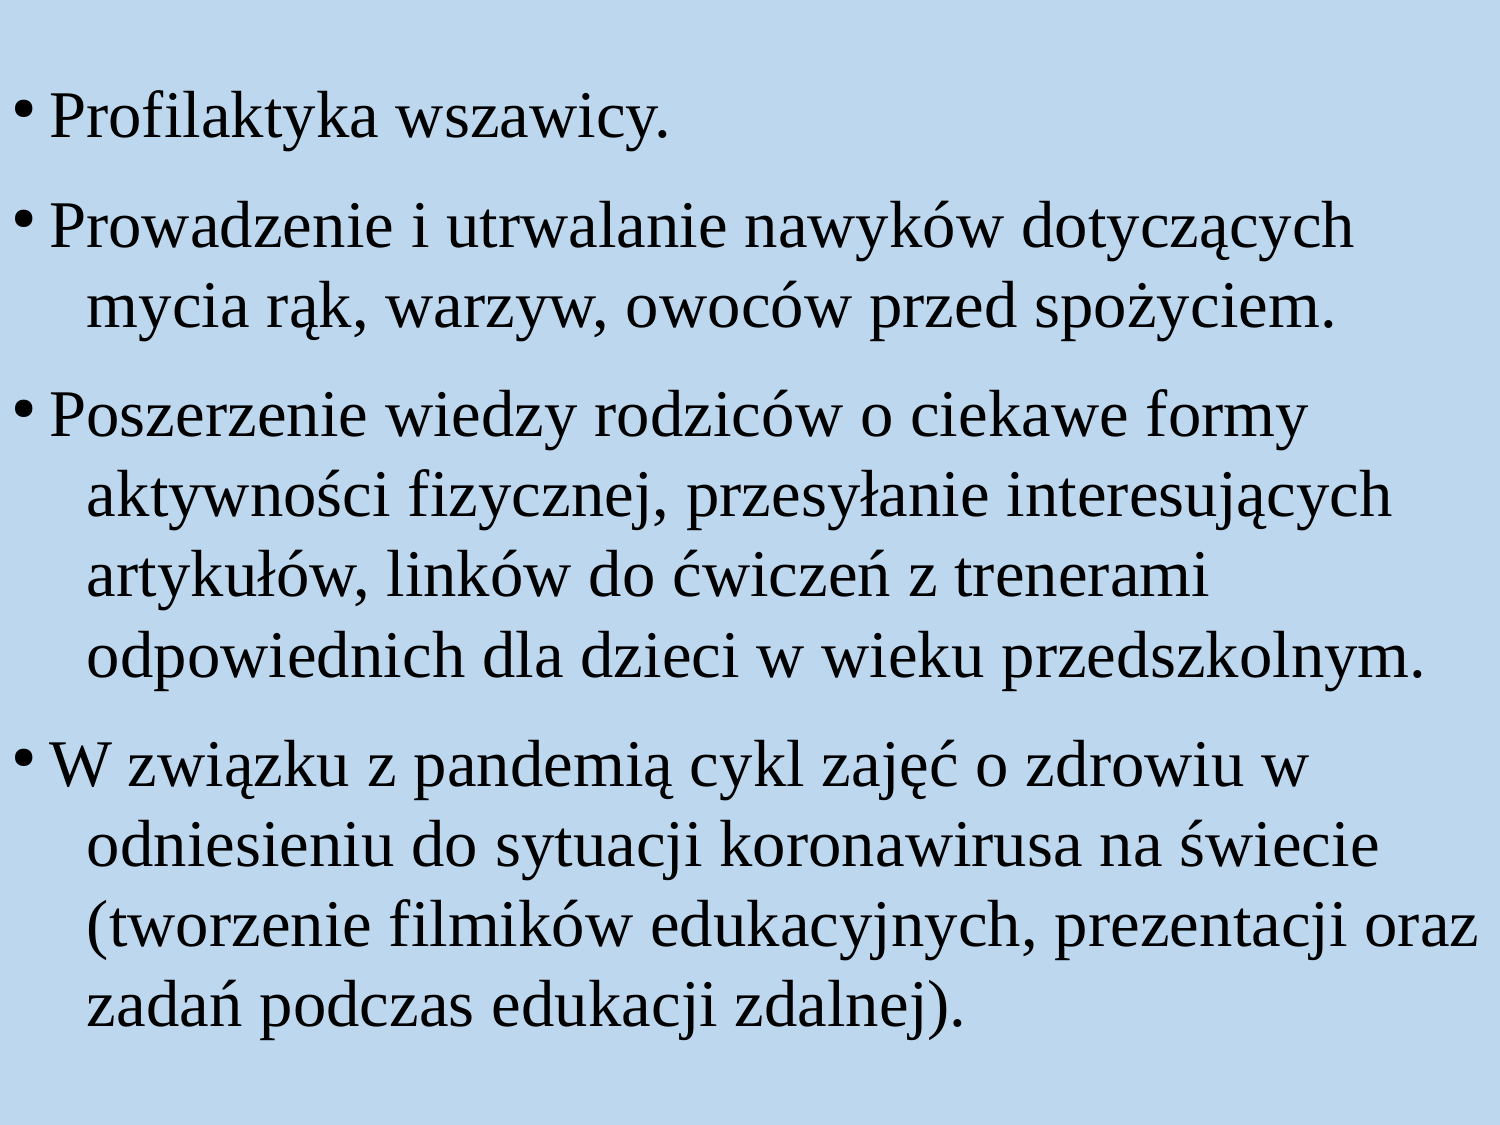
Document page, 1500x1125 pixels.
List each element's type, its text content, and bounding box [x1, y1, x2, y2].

list Profilaktyka wszawicy. Prowadzenie i utrwalanie nawyków dotyczących mycia rąk, warzyw, owoców przed spożyciem. Poszerzenie wiedzy rodziców o ciekawe formy aktywności fizycznej, przesyłanie interesujących artykułów, linków do ćwiczeń z trenerami odpowiednich dla dzieci w wieku przedszkolnym. W związku z pandemią cykl zajęć o zdrowiu w odniesieniu do sytuacji koronawirusa na świecie (tworzenie filmików edukacyjnych, prezentacji oraz zadań podczas edukacji zdalnej). [11, 70, 1489, 1111]
